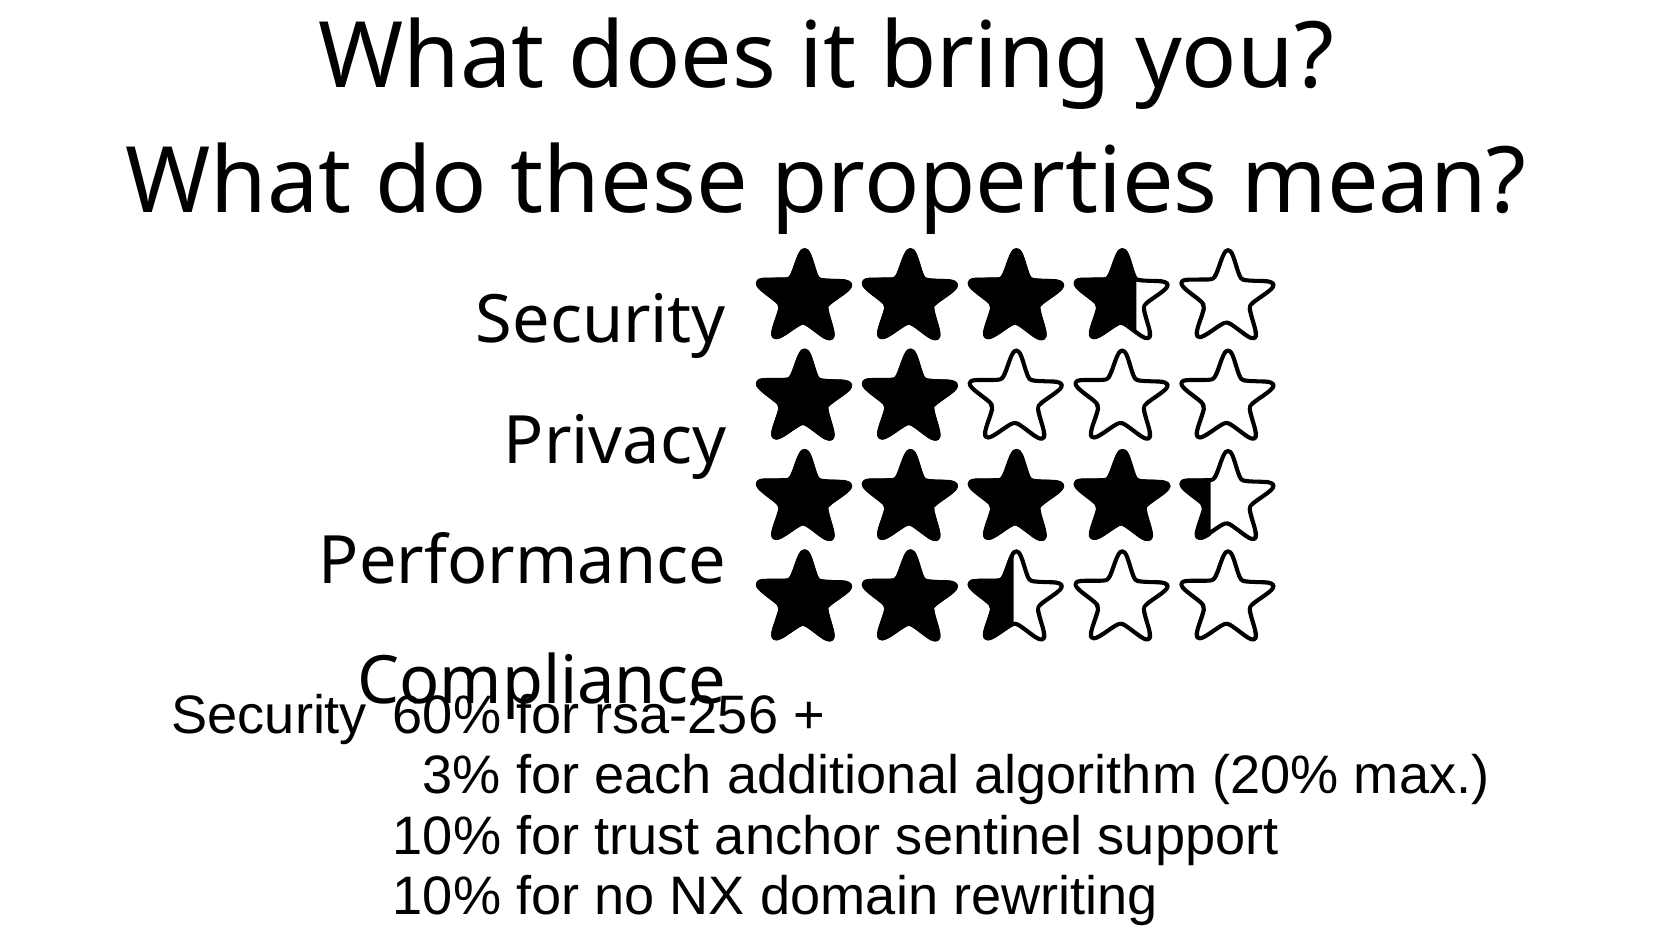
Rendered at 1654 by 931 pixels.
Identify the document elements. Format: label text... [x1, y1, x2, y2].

picture [967, 549, 1064, 642]
picture [1179, 448, 1276, 542]
picture [755, 448, 853, 542]
picture [755, 348, 853, 441]
picture [755, 549, 853, 642]
picture [967, 348, 1064, 441]
picture [1073, 448, 1171, 542]
picture [967, 448, 1065, 542]
picture [1179, 348, 1276, 441]
picture [861, 549, 958, 642]
picture [1179, 248, 1276, 341]
title What does it bring you? What do these properties mean? [82, 22, 1571, 207]
picture [1073, 348, 1170, 441]
picture [861, 448, 958, 542]
picture [967, 248, 1065, 341]
picture [1073, 549, 1170, 642]
picture [1179, 549, 1276, 642]
picture [755, 248, 853, 341]
picture [861, 348, 959, 441]
picture [1073, 248, 1170, 341]
picture [861, 248, 958, 341]
list Security Privacy Performance Compliance [265, 271, 727, 733]
list Security 60% for rsa-256 + 3% for each additional algorithm (20% max.) 10% for trust anchor sentinel support 10% for no NX domain rewriting [100, 684, 1654, 928]
